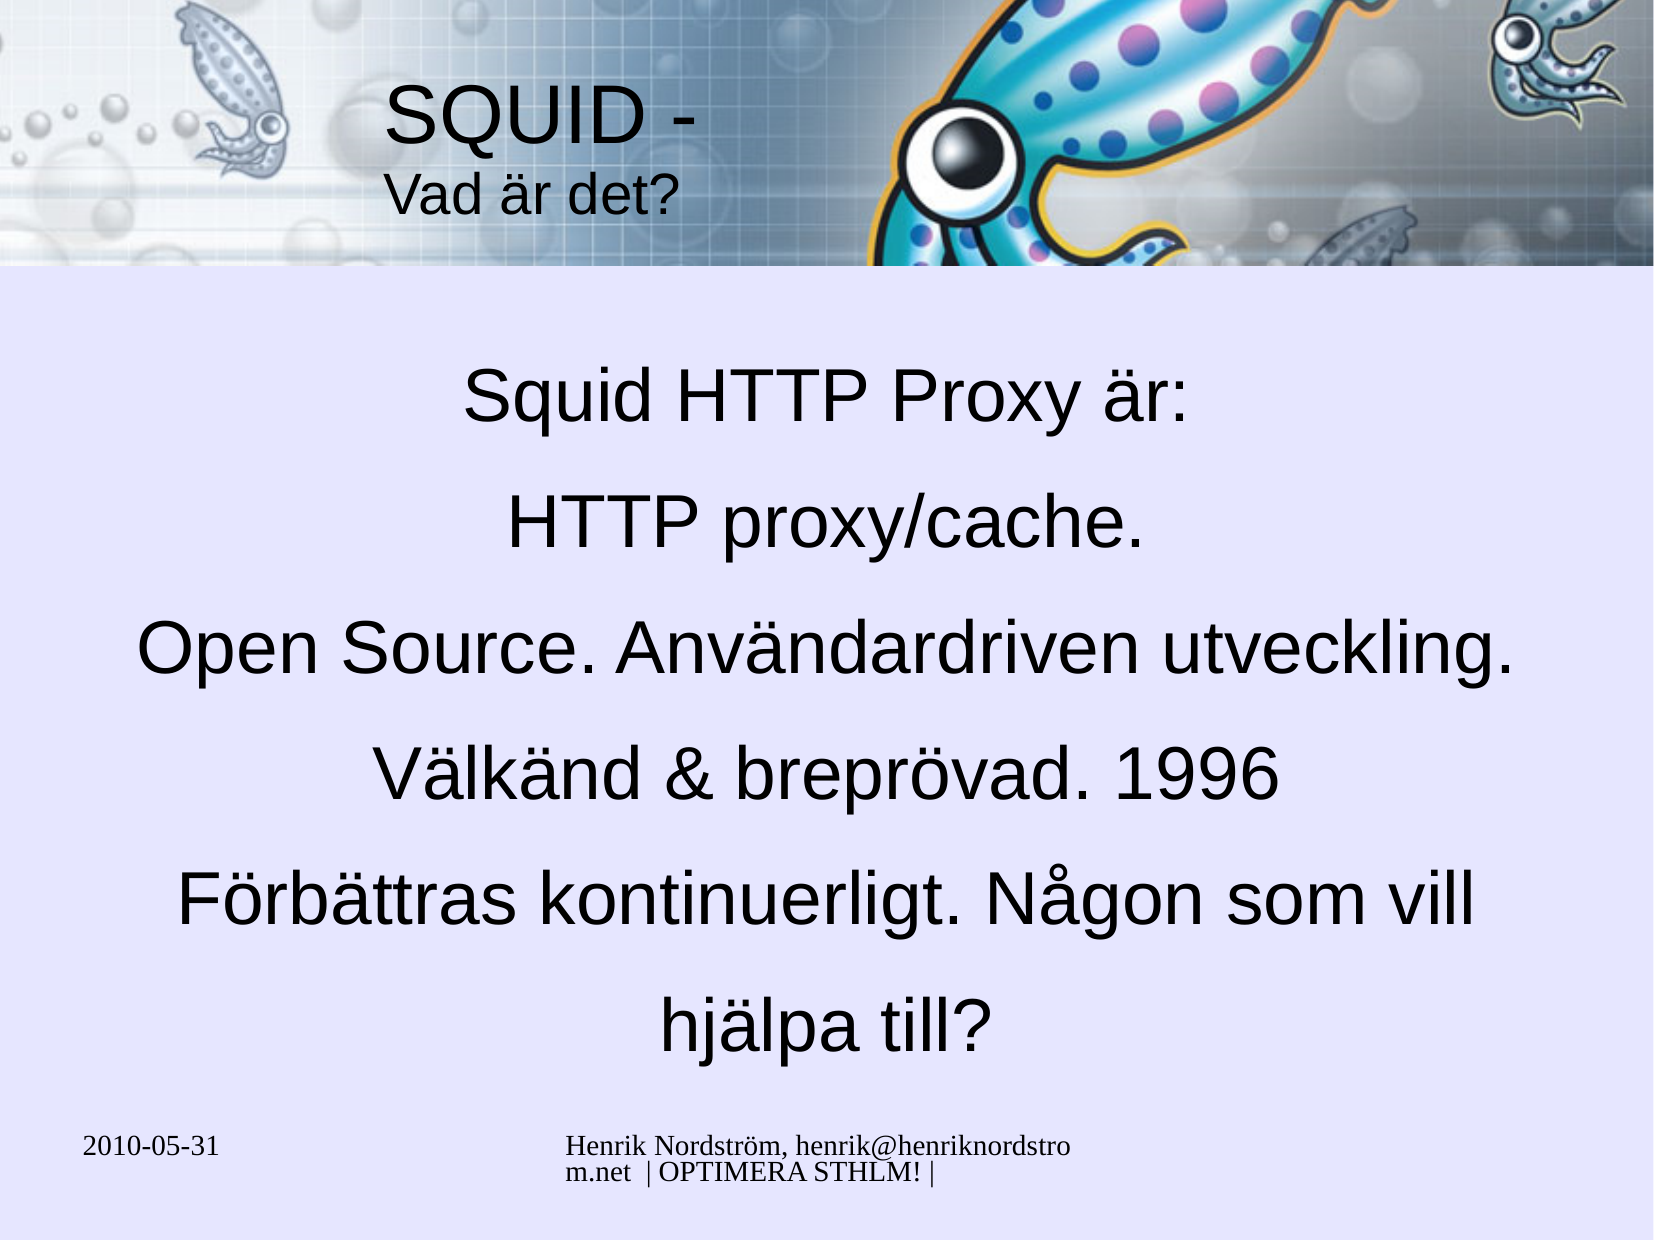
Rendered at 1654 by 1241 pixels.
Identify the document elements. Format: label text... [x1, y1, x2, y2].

title SQUID - Vad är det? [383, 59, 1625, 237]
text_box Squid HTTP Proxy är: HTTP proxy/cache. Open Source. Användardriven utveckling. Välkänd & breprövad. 1996 Förbättras kontinuerligt. Någon som vill hjälpa till? [82, 218, 1571, 1160]
picture [0, 0, 1654, 266]
